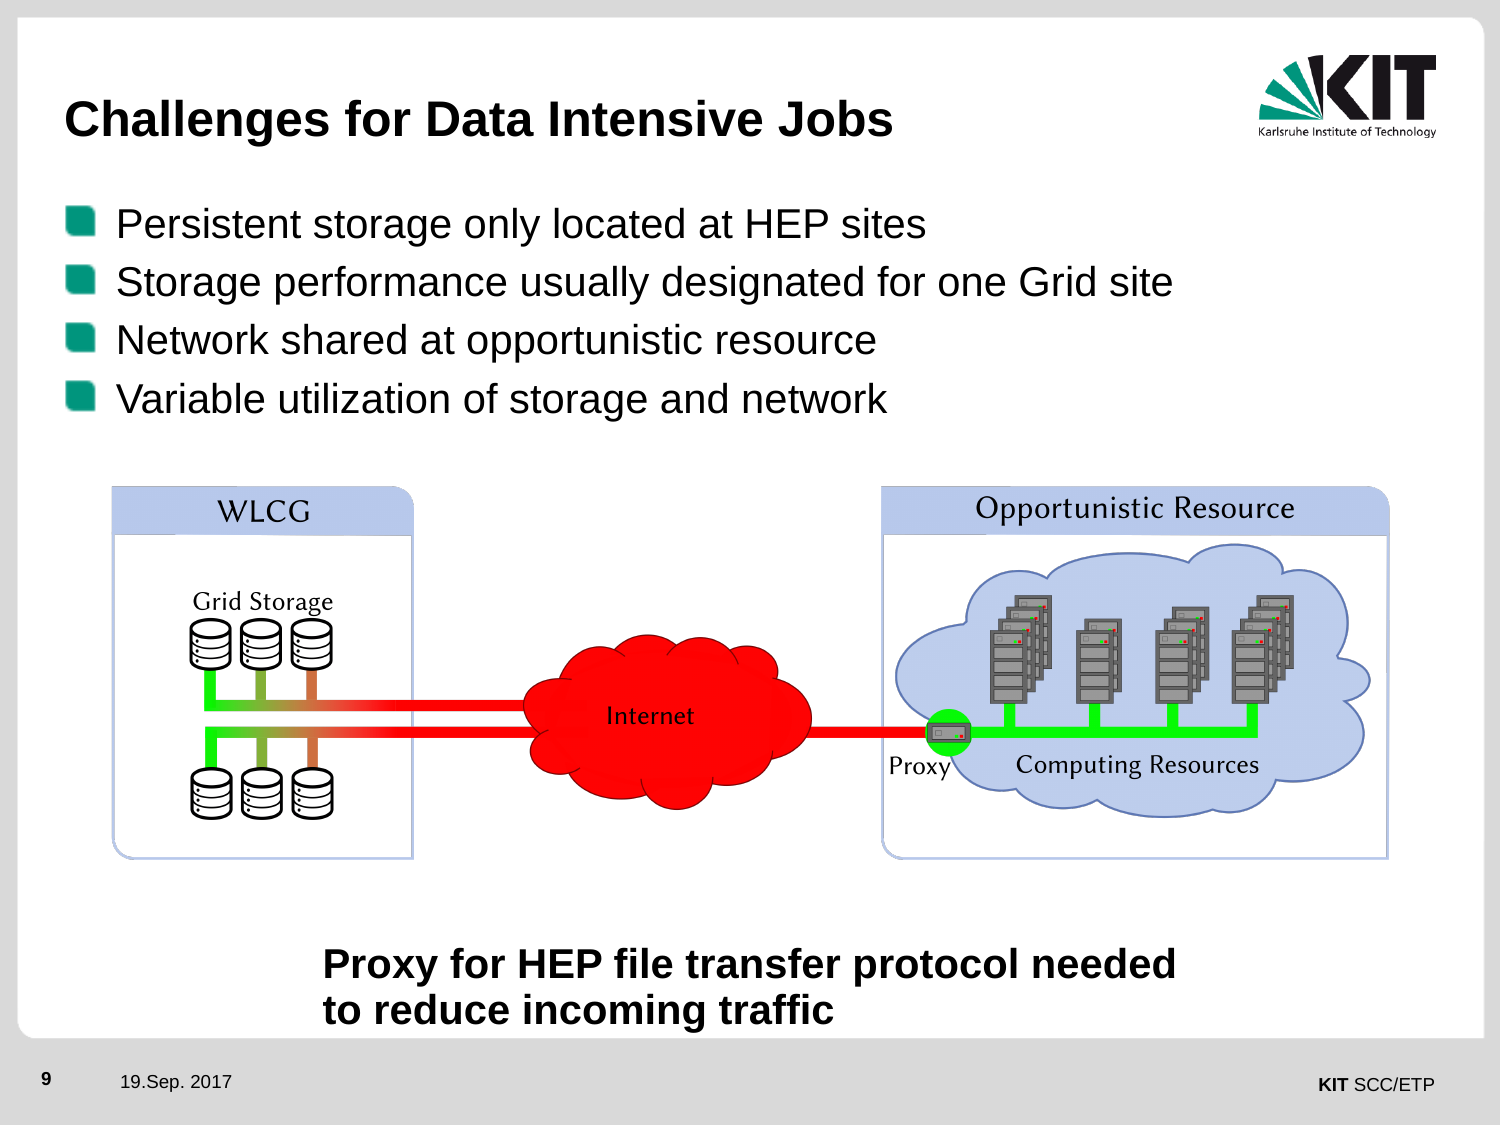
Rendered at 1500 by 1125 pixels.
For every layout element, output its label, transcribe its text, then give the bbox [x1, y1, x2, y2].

list Persistent storage only located at HEP sites Storage performance usually designated for one Grid site Network shared at opportunistic resource Variable utilization of storage and network [64, 196, 1436, 1000]
picture [0, 0, 1500, 1125]
text_box Proxy for HEP file transfer protocol needed to reduce incoming traffic [307, 933, 1193, 1041]
title Challenges for Data Intensive Jobs [64, 54, 1198, 147]
